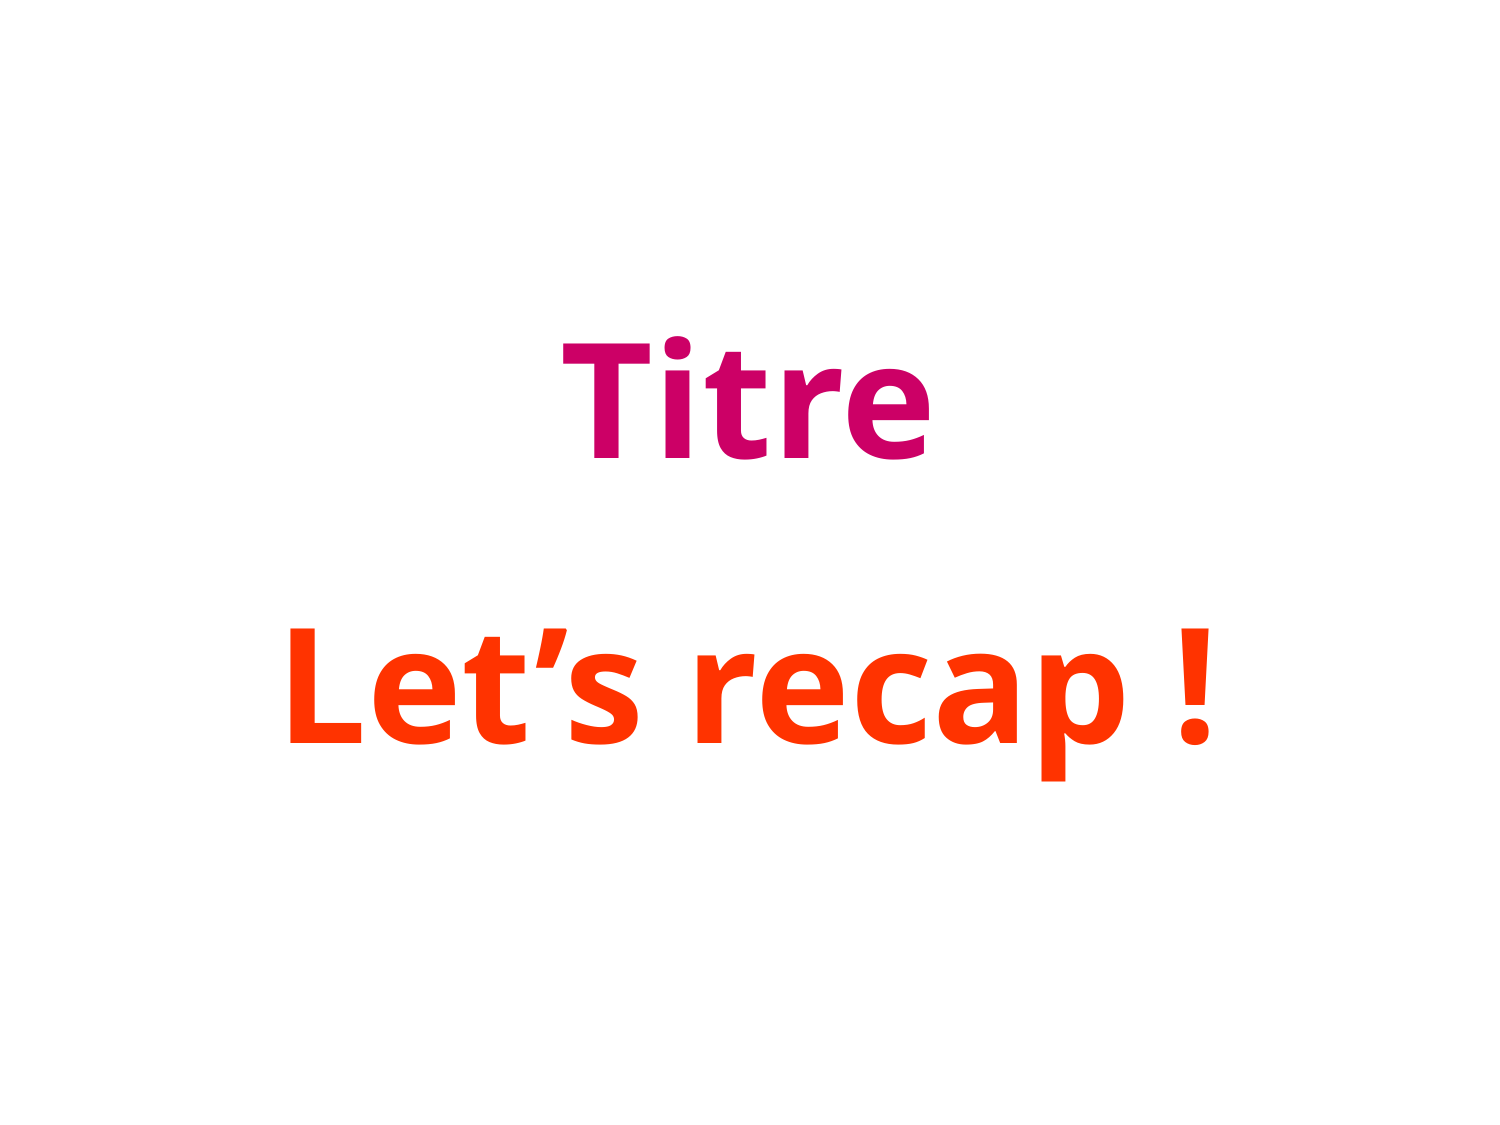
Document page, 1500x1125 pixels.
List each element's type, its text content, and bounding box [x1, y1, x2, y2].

text_box Titre [0, 290, 1499, 499]
text_box Let’s recap ! [0, 575, 1499, 783]
